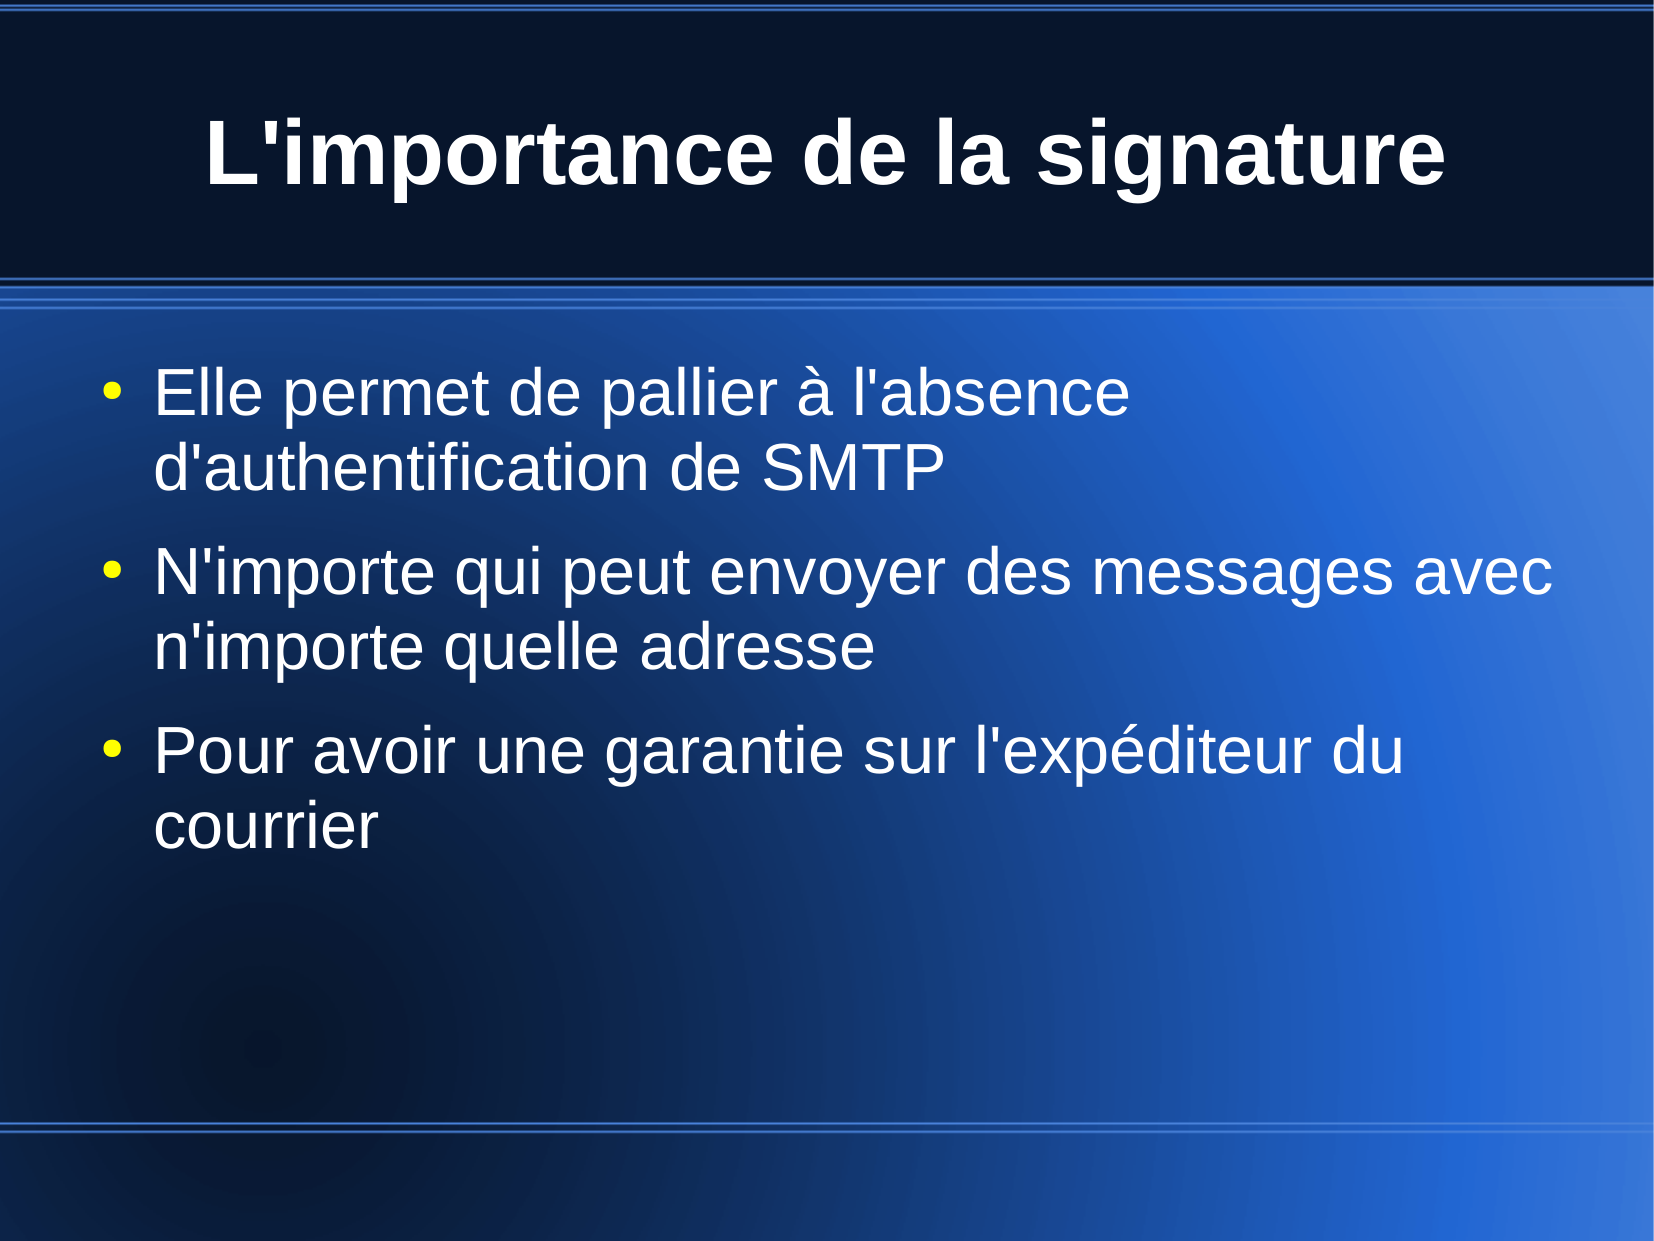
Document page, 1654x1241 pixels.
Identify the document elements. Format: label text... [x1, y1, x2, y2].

title L'importance de la signature [82, 49, 1571, 257]
picture [0, 0, 1654, 1241]
list Elle permet de pallier à l'absence d'authentification de SMTP N'importe qui peut envoyer des messages avec n'importe quelle adresse Pour avoir une garantie sur l'expéditeur du courrier [82, 355, 1571, 863]
